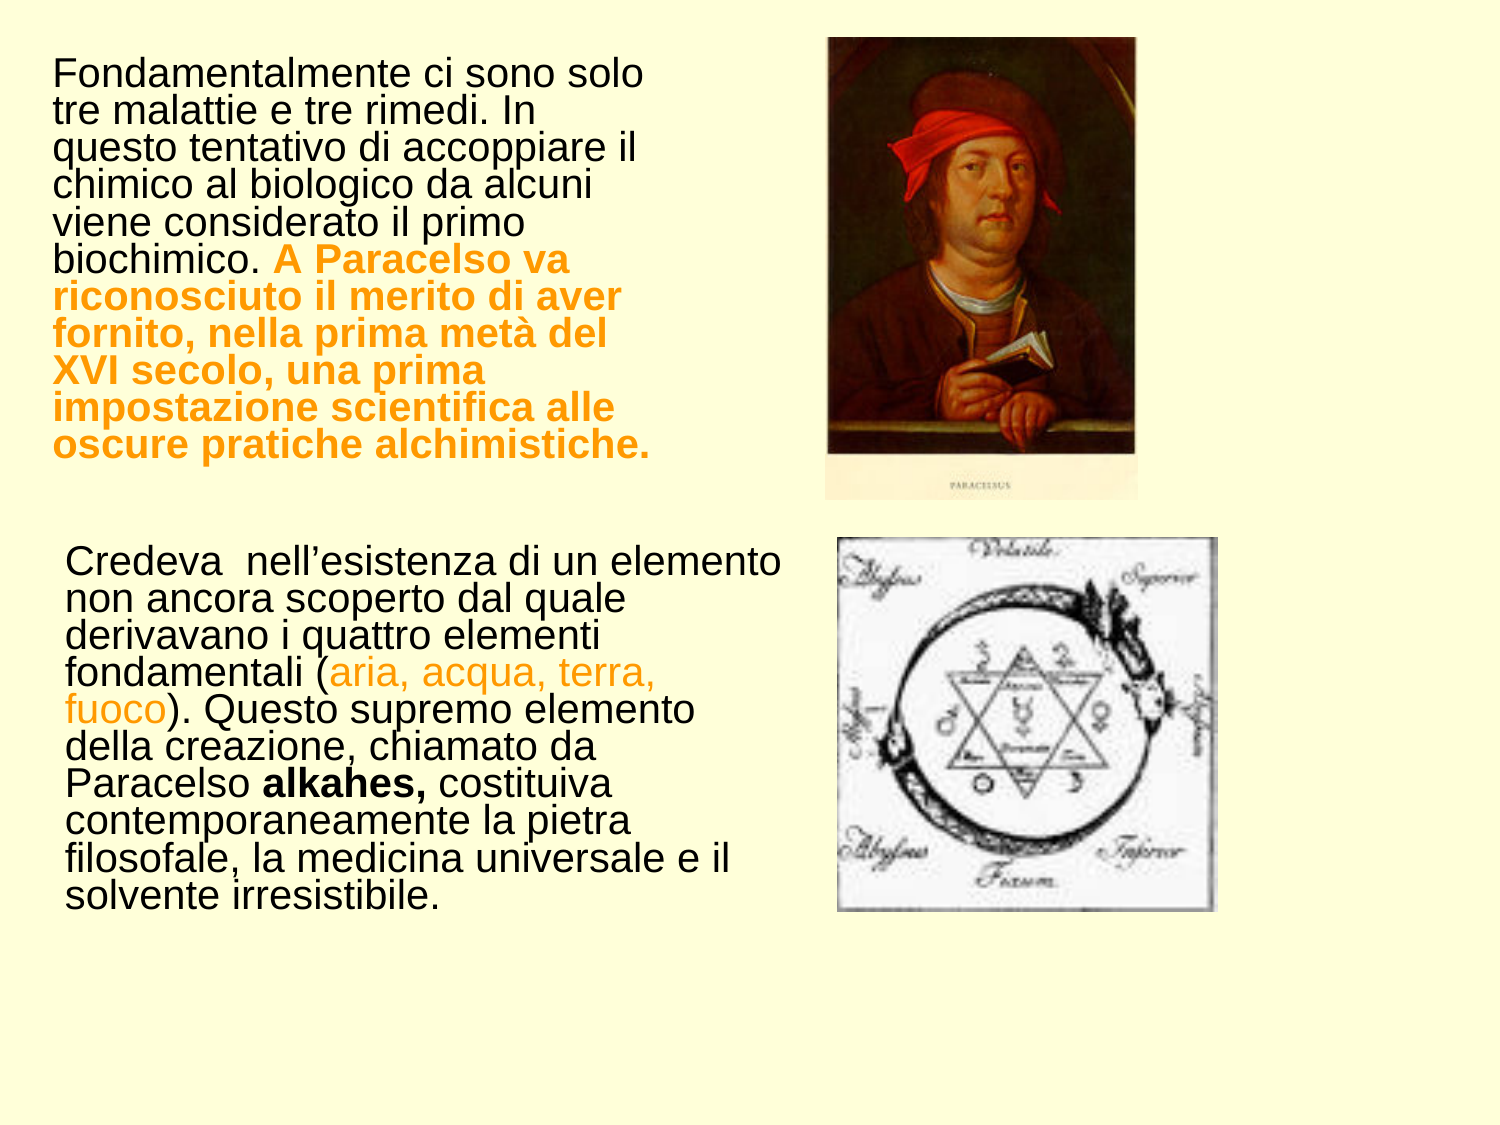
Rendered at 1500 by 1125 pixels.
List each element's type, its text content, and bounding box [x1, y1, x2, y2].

picture [837, 537, 1218, 912]
text_box Credeva nell’esistenza di un elemento non ancora scoperto dal quale derivavano i quattro elementi fondamentali (aria, acqua, terra, fuoco). Questo supremo elemento della creazione, chiamato da Paracelso alkahes, costituiva contemporaneamente la pietra filosofale, la medicina universale e il solvente irresistibile. [49, 537, 799, 988]
picture [825, 37, 1138, 500]
list Fondamentalmente ci sono solo tre malattie e tre rimedi. In questo tentativo di accoppiare il chimico al biologico da alcuni viene considerato il primo biochimico. A Paracelso va riconosciuto il merito di aver fornito, nella prima metà del XVI secolo, una prima impostazione scientifica alle oscure pratiche alchimistiche. [37, 50, 675, 563]
